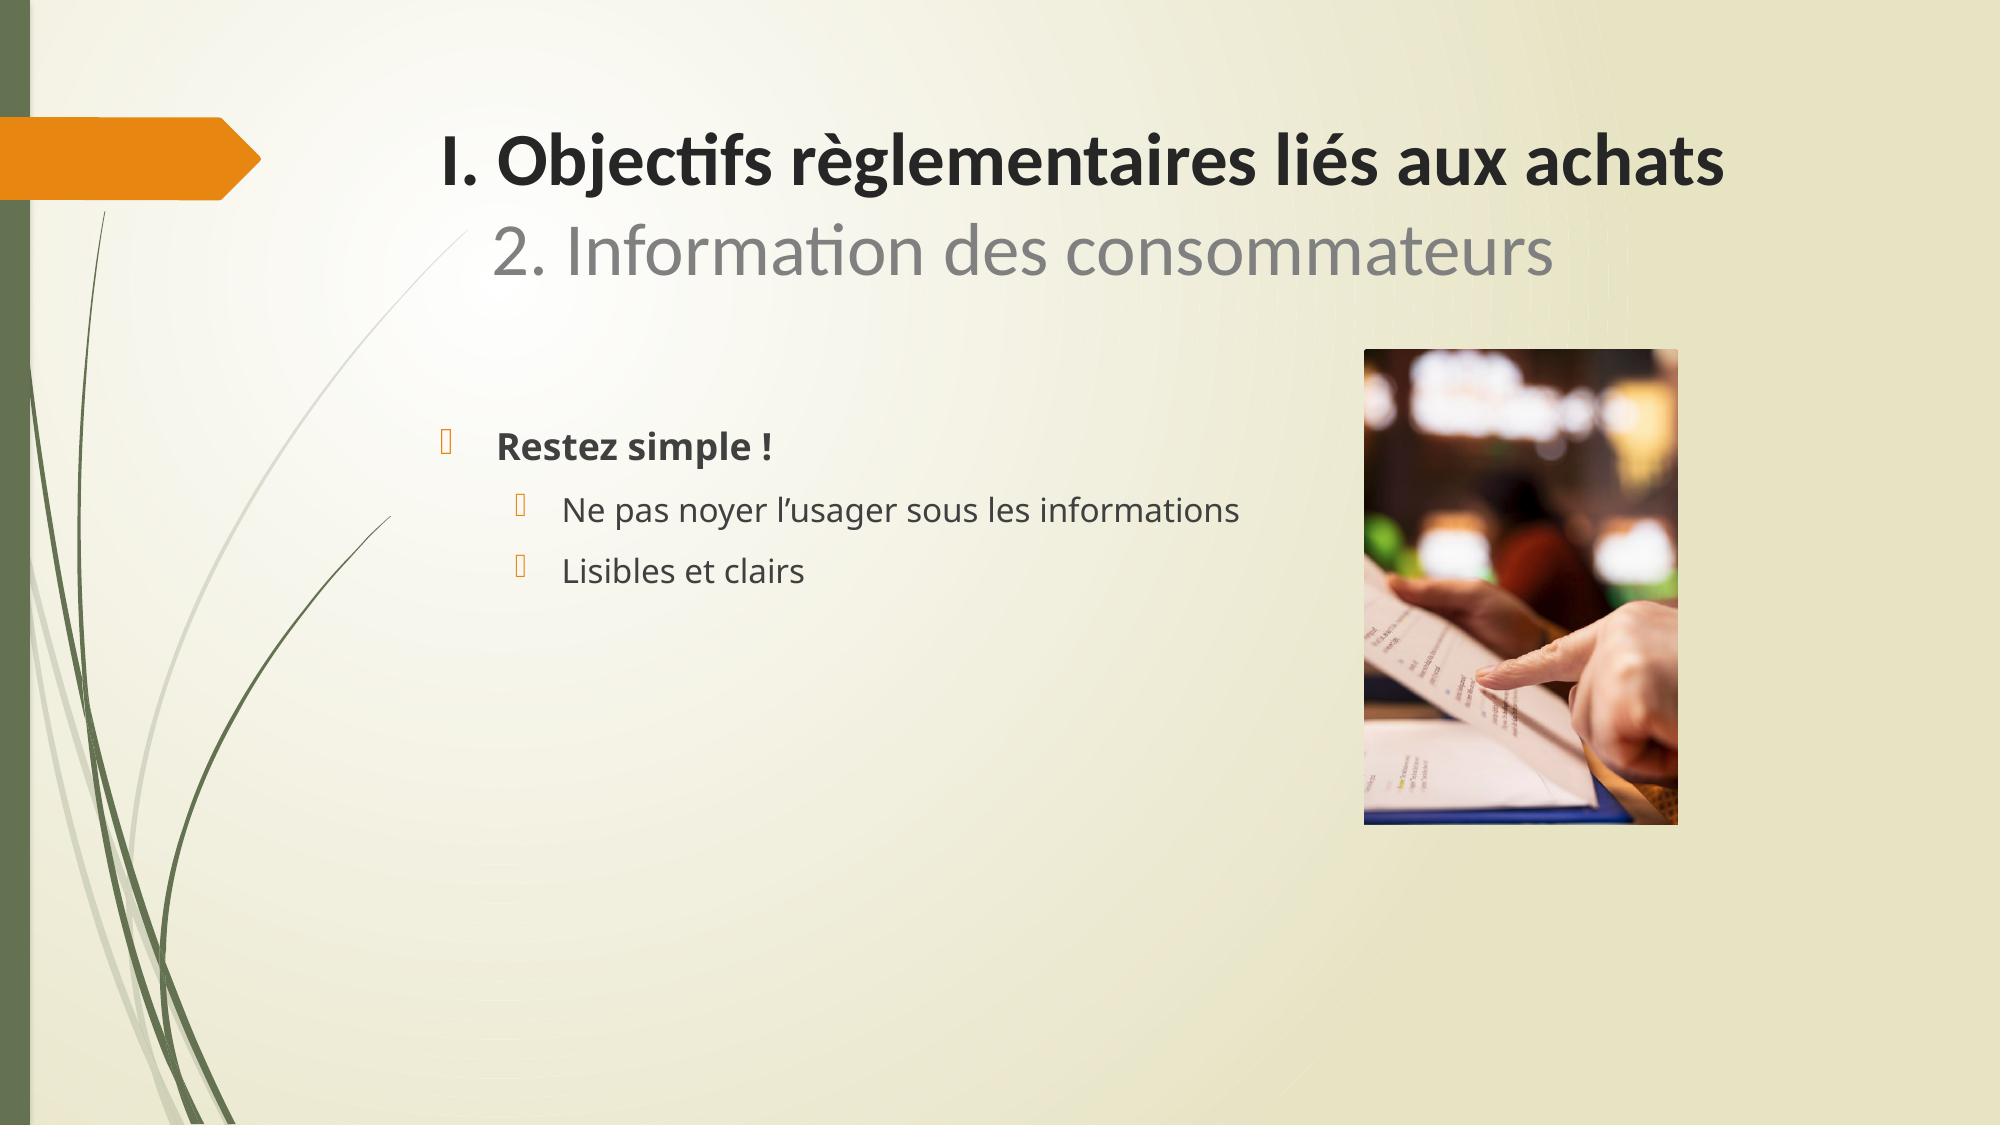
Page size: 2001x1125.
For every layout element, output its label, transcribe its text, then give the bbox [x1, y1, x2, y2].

list Restez simple ! Ne pas noyer l’usager sous les informations Lisibles et clairs [424, 350, 1888, 1023]
picture [1364, 349, 1678, 825]
title I. Objectifs règlementaires liés aux achats 2. Information des consommateurs [425, 102, 1888, 313]
